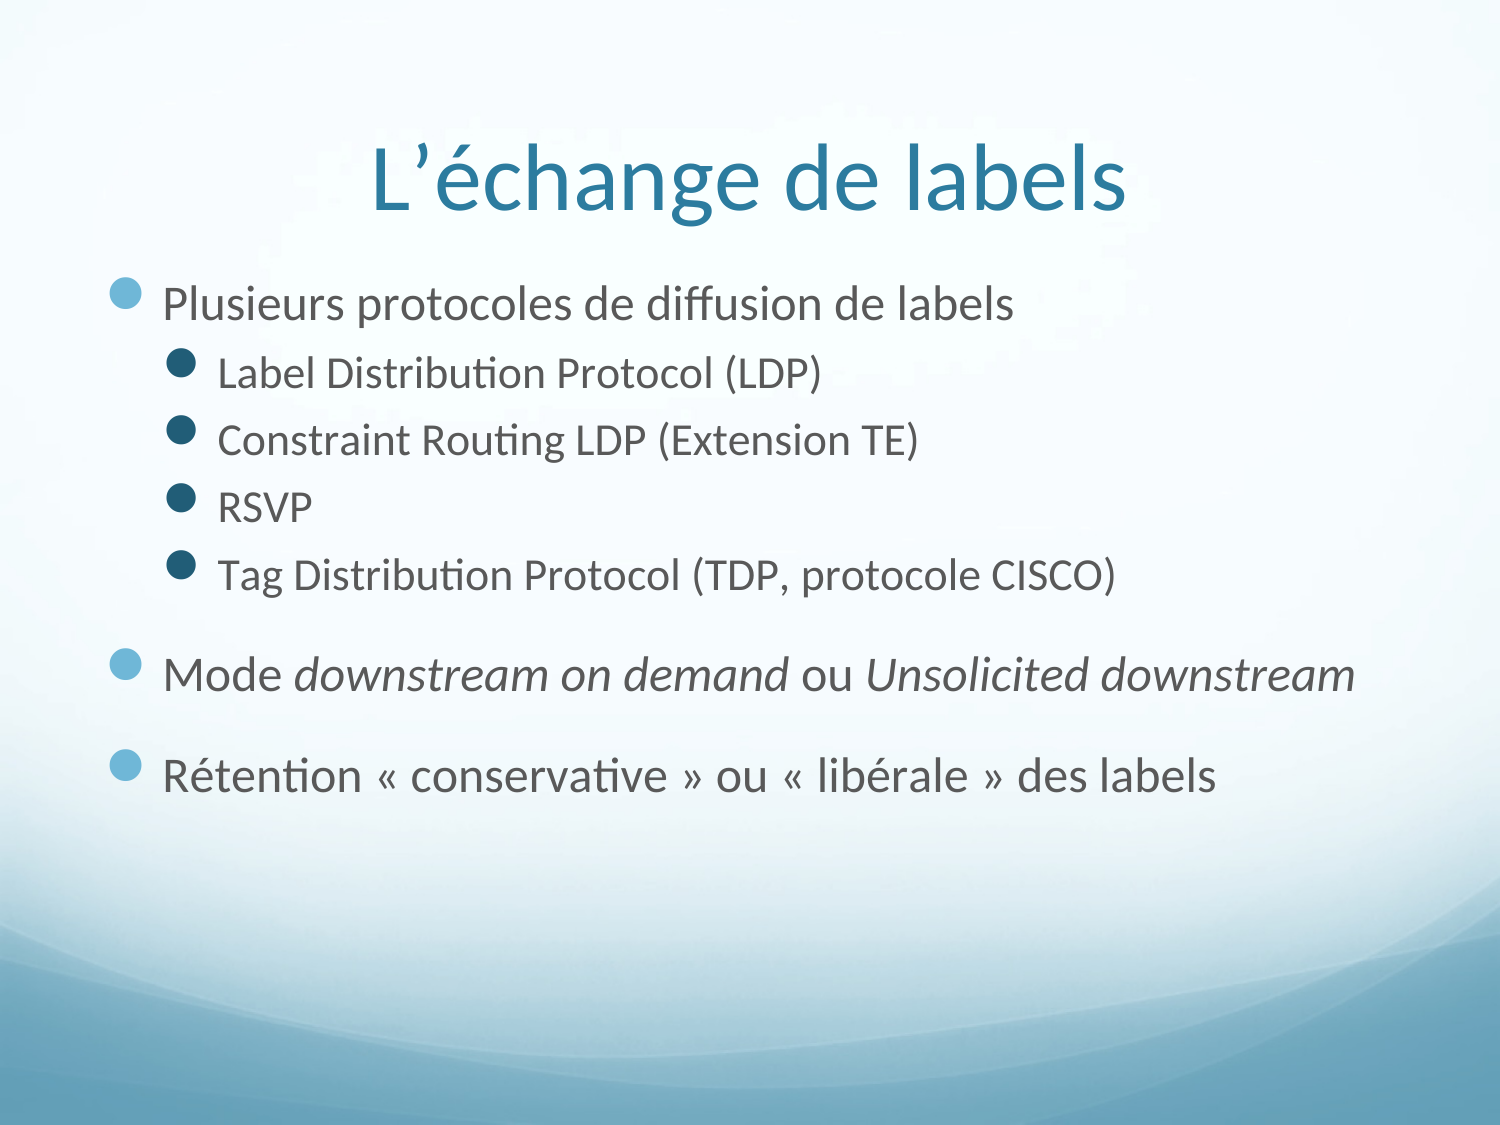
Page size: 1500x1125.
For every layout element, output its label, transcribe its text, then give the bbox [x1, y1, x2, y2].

list Plusieurs protocoles de diffusion de labels Label Distribution Protocol (LDP) Constraint Routing LDP (Extension TE) RSVP Tag Distribution Protocol (TDP, protocole CISCO) Mode downstream on demand ou Unsolicited downstream Rétention « conservative » ou « libérale » des labels [90, 262, 1410, 975]
title L’échange de labels [90, 17, 1410, 237]
picture [0, 0, 1500, 1125]
